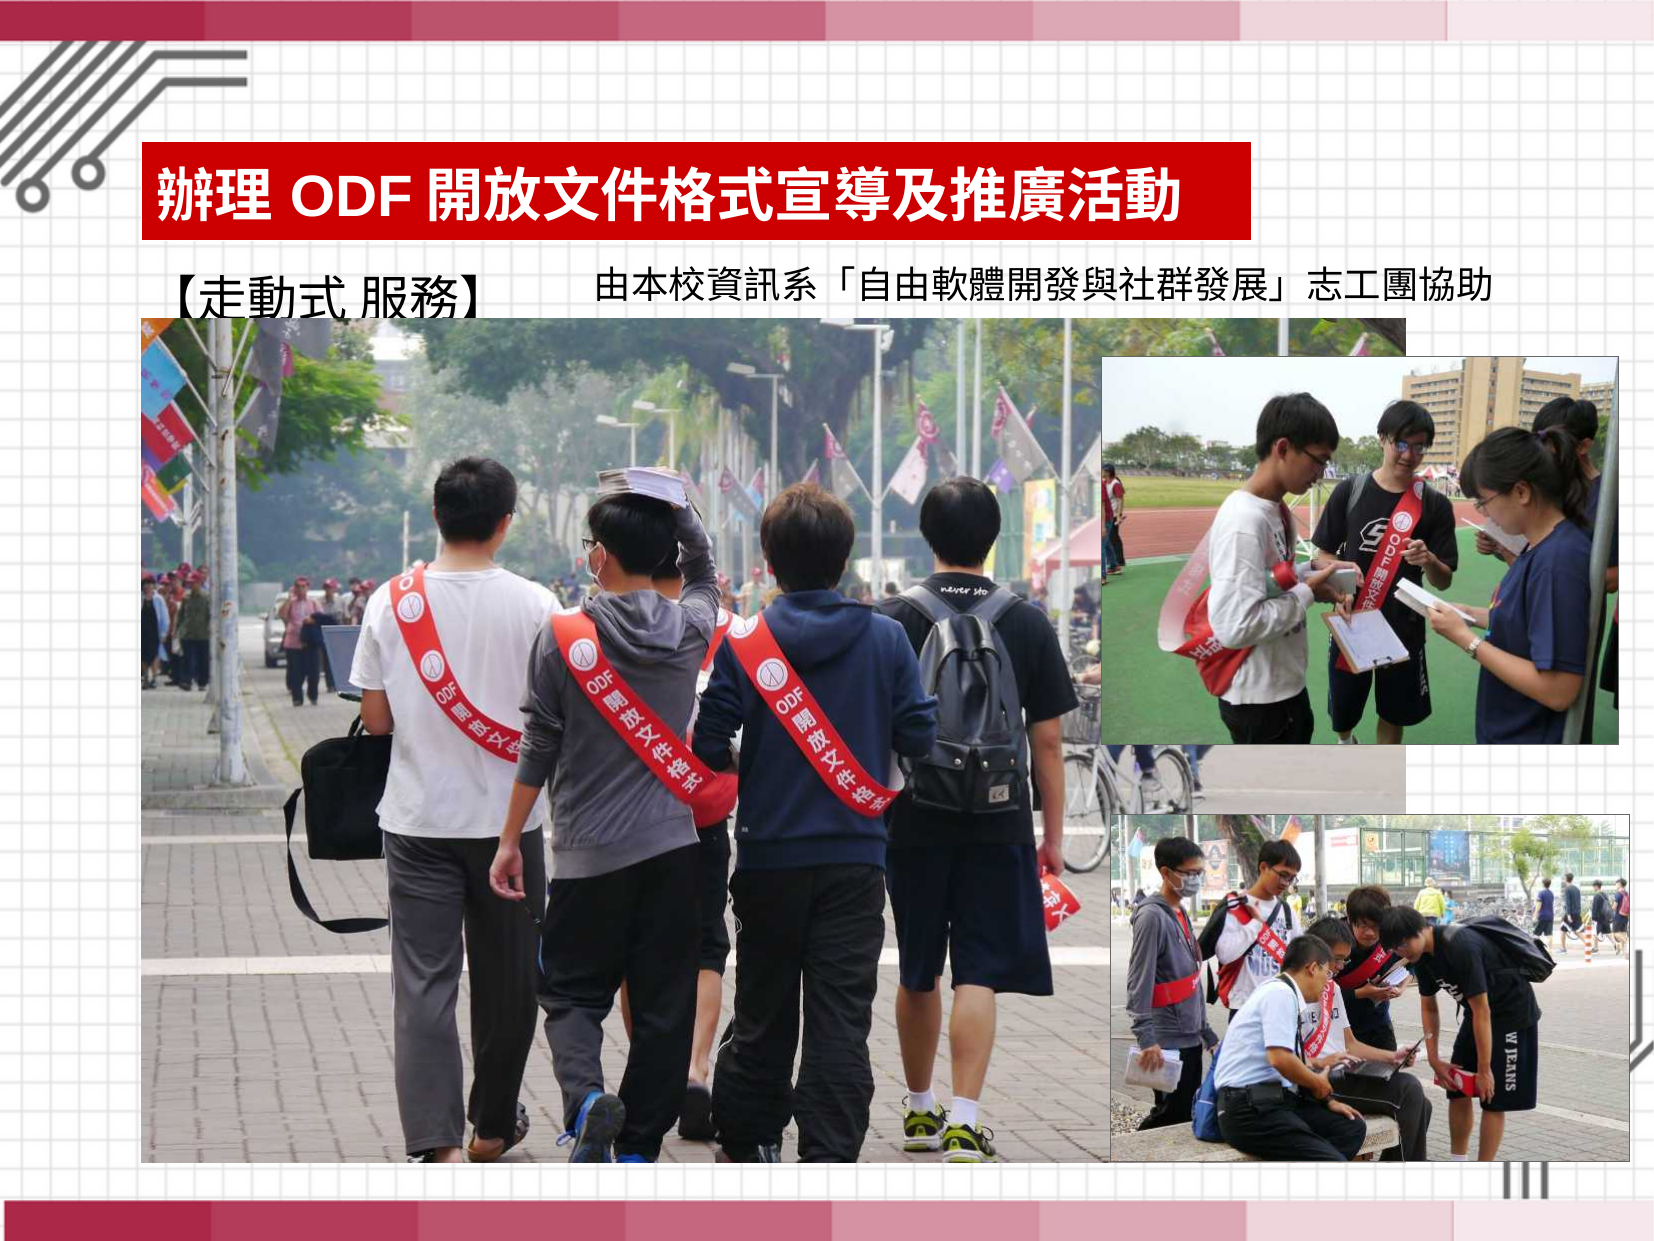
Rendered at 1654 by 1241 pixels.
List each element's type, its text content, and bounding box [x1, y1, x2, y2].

text_box 辦理ODF開放文件格式宣導及推廣活動 [141, 141, 1252, 230]
text_box 【走動式 服務】 [133, 241, 603, 392]
text_box 由本校資訊系「自由軟體開發與社群發展」志工團協助 [578, 248, 1595, 357]
picture [0, 0, 1654, 1241]
